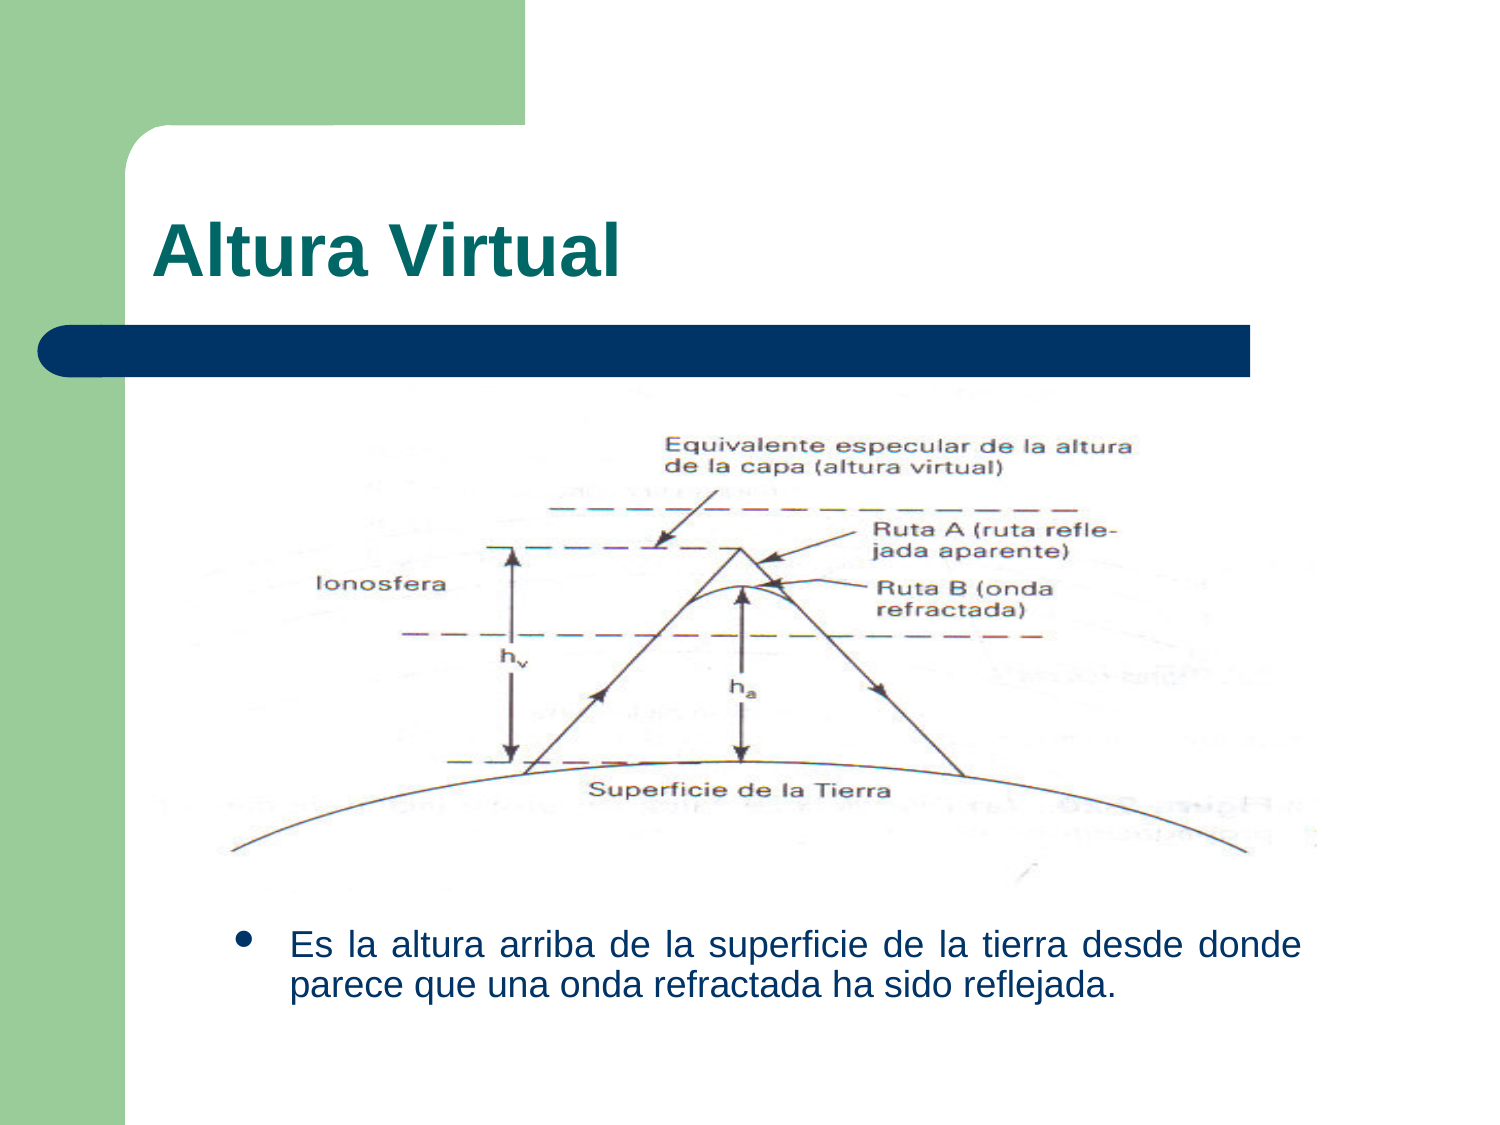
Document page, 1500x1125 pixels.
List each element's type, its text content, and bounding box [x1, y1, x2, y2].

list Es la altura arriba de la superficie de la tierra desde donde parece que una onda refractada ha sido reflejada. [218, 916, 1317, 1024]
title Altura Virtual [136, 136, 1414, 301]
picture [147, 385, 1317, 894]
